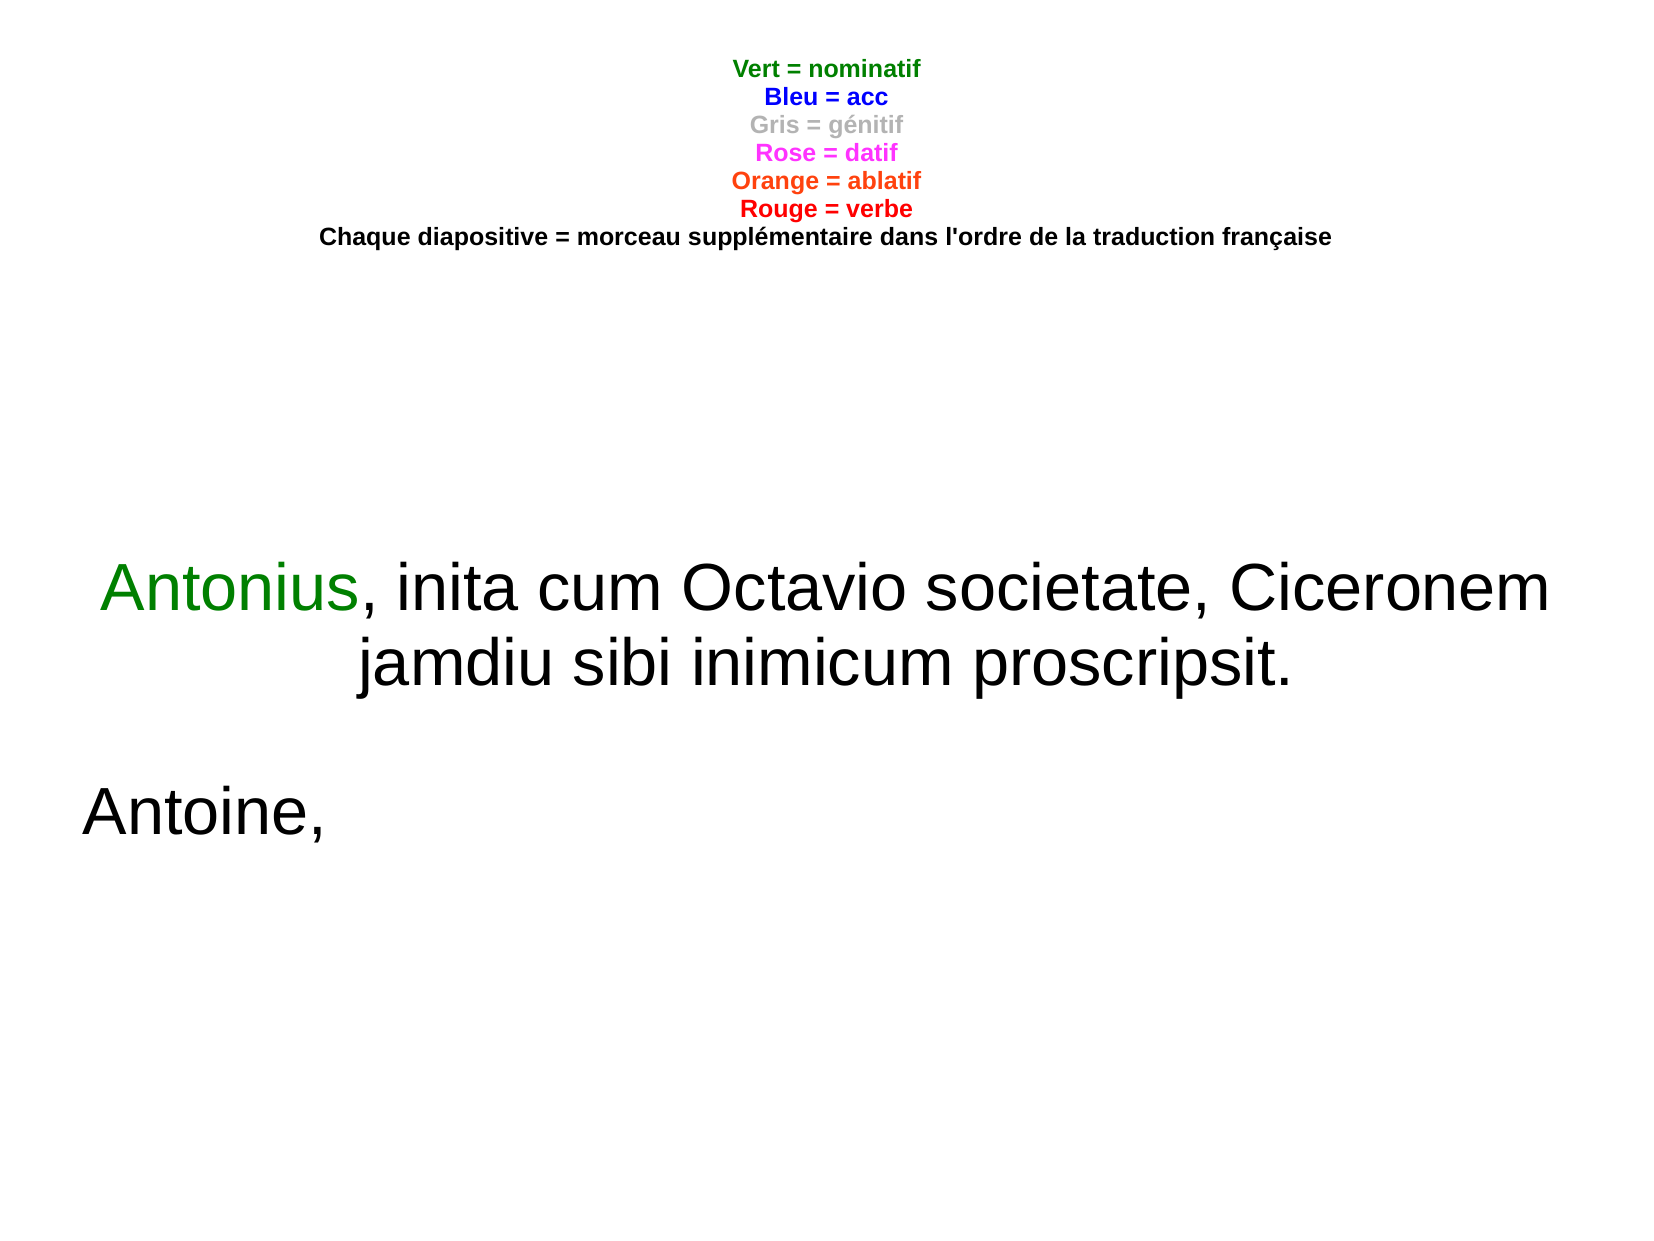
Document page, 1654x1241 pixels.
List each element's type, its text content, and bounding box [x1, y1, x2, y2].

subtitle Antonius, inita cum Octavio societate, Ciceronem jamdiu sibi inimicum proscripsit. Antoine, [82, 290, 1571, 1109]
title Vert = nominatif Bleu = acc Gris = génitif Rose = datif Orange = ablatif Rouge = verbe Chaque diapositive = morceau supplémentaire dans l'ordre de la traduction française [82, 49, 1571, 257]
